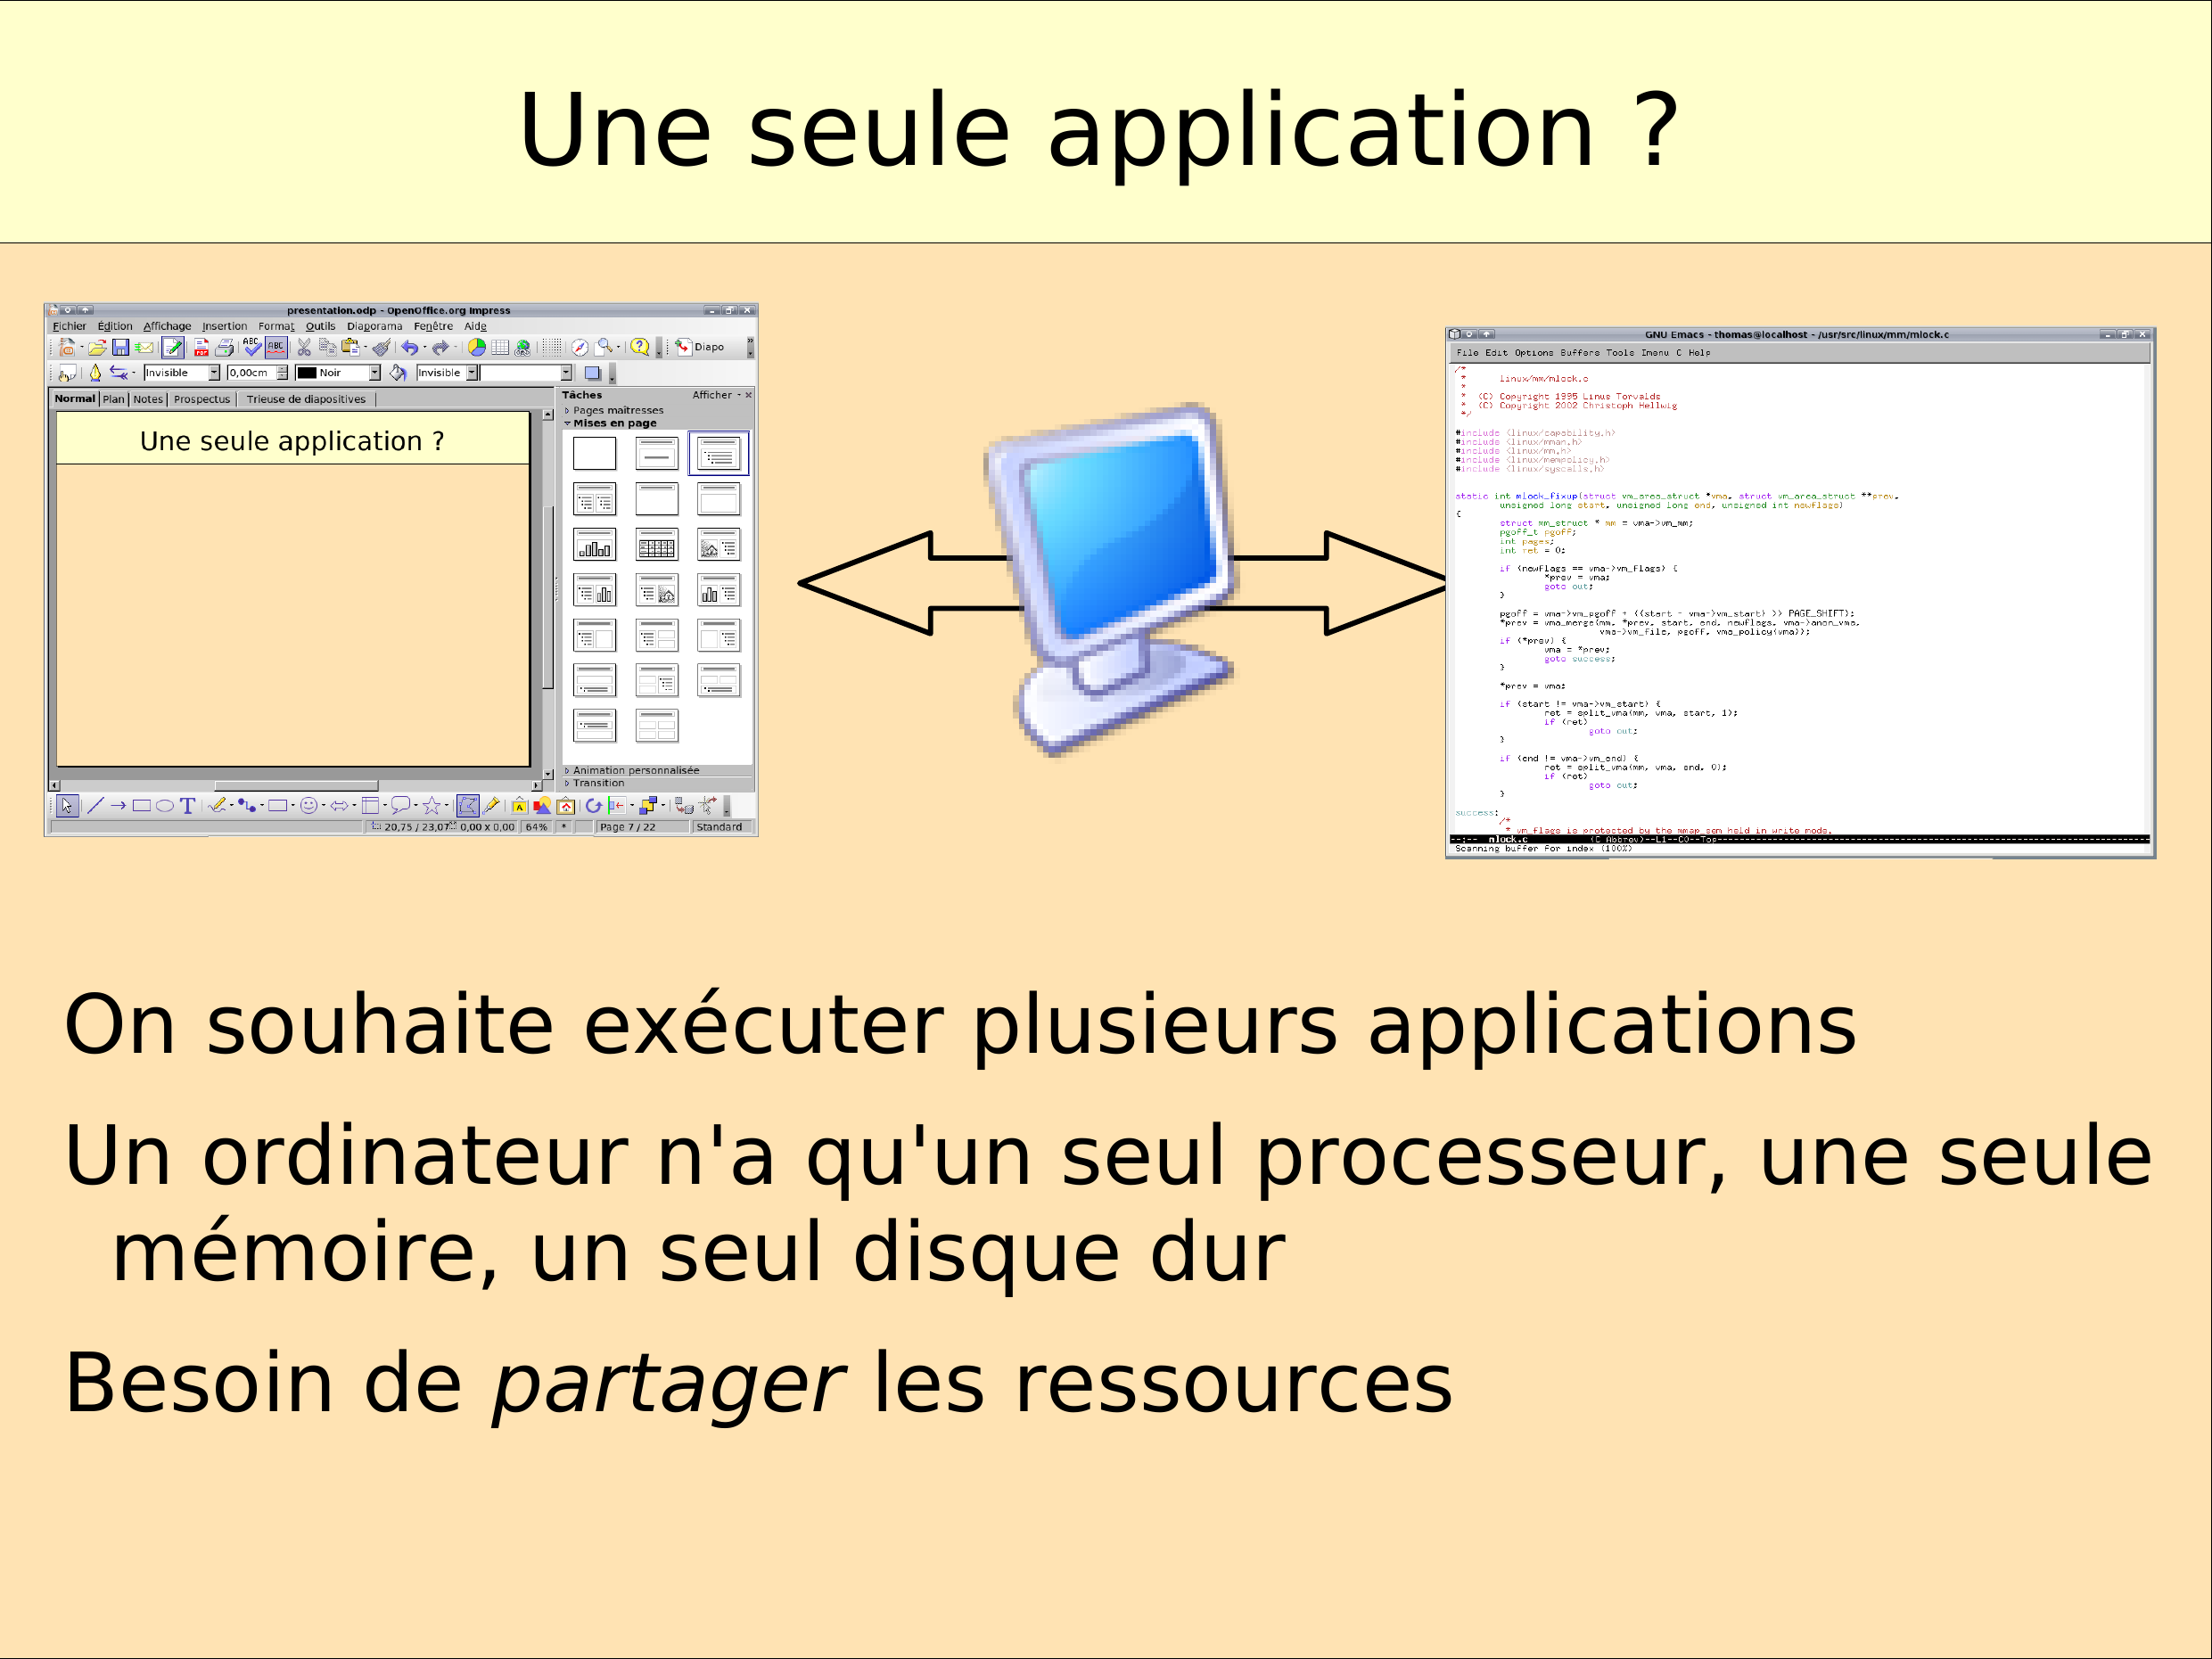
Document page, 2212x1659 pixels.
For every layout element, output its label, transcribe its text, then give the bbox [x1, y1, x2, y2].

title Une seule application ? [153, 51, 2048, 211]
list On souhaite exécuter plusieurs applications Un ordinateur n'a qu'un seul processeur, une seule mémoire, un seul disque dur Besoin de partager les ressources [47, 977, 2169, 1528]
picture [44, 301, 759, 837]
picture [1445, 325, 2157, 859]
picture [924, 402, 1306, 764]
